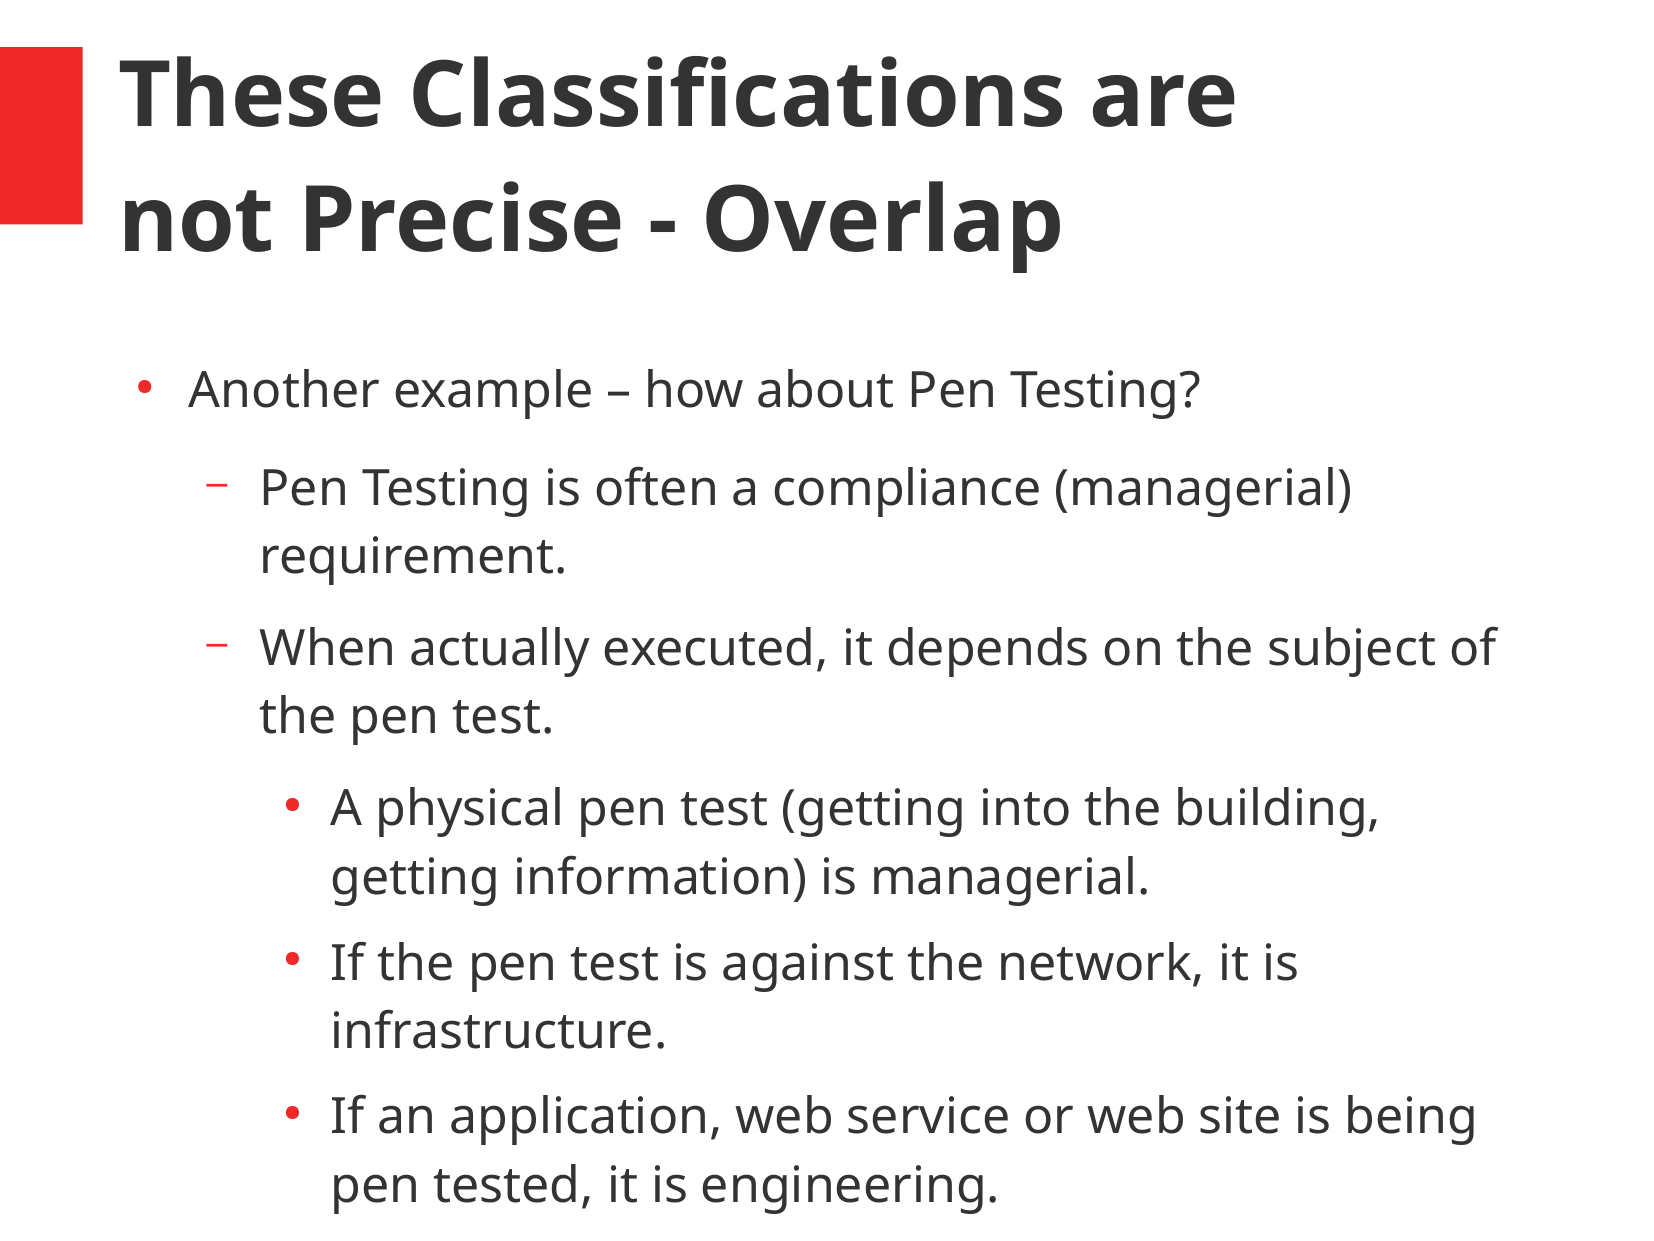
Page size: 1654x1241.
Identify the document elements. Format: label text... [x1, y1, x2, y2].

title These Classifications are not Precise - Overlap [118, 0, 1306, 320]
list Another example – how about Pen Testing? Pen Testing is often a compliance (managerial) requirement. When actually executed, it depends on the subject of the pen test. A physical pen test (getting into the building, getting information) is managerial. If the pen test is against the network, it is infrastructure. If an application, web service or web site is being pen tested, it is engineering. [118, 354, 1536, 1074]
